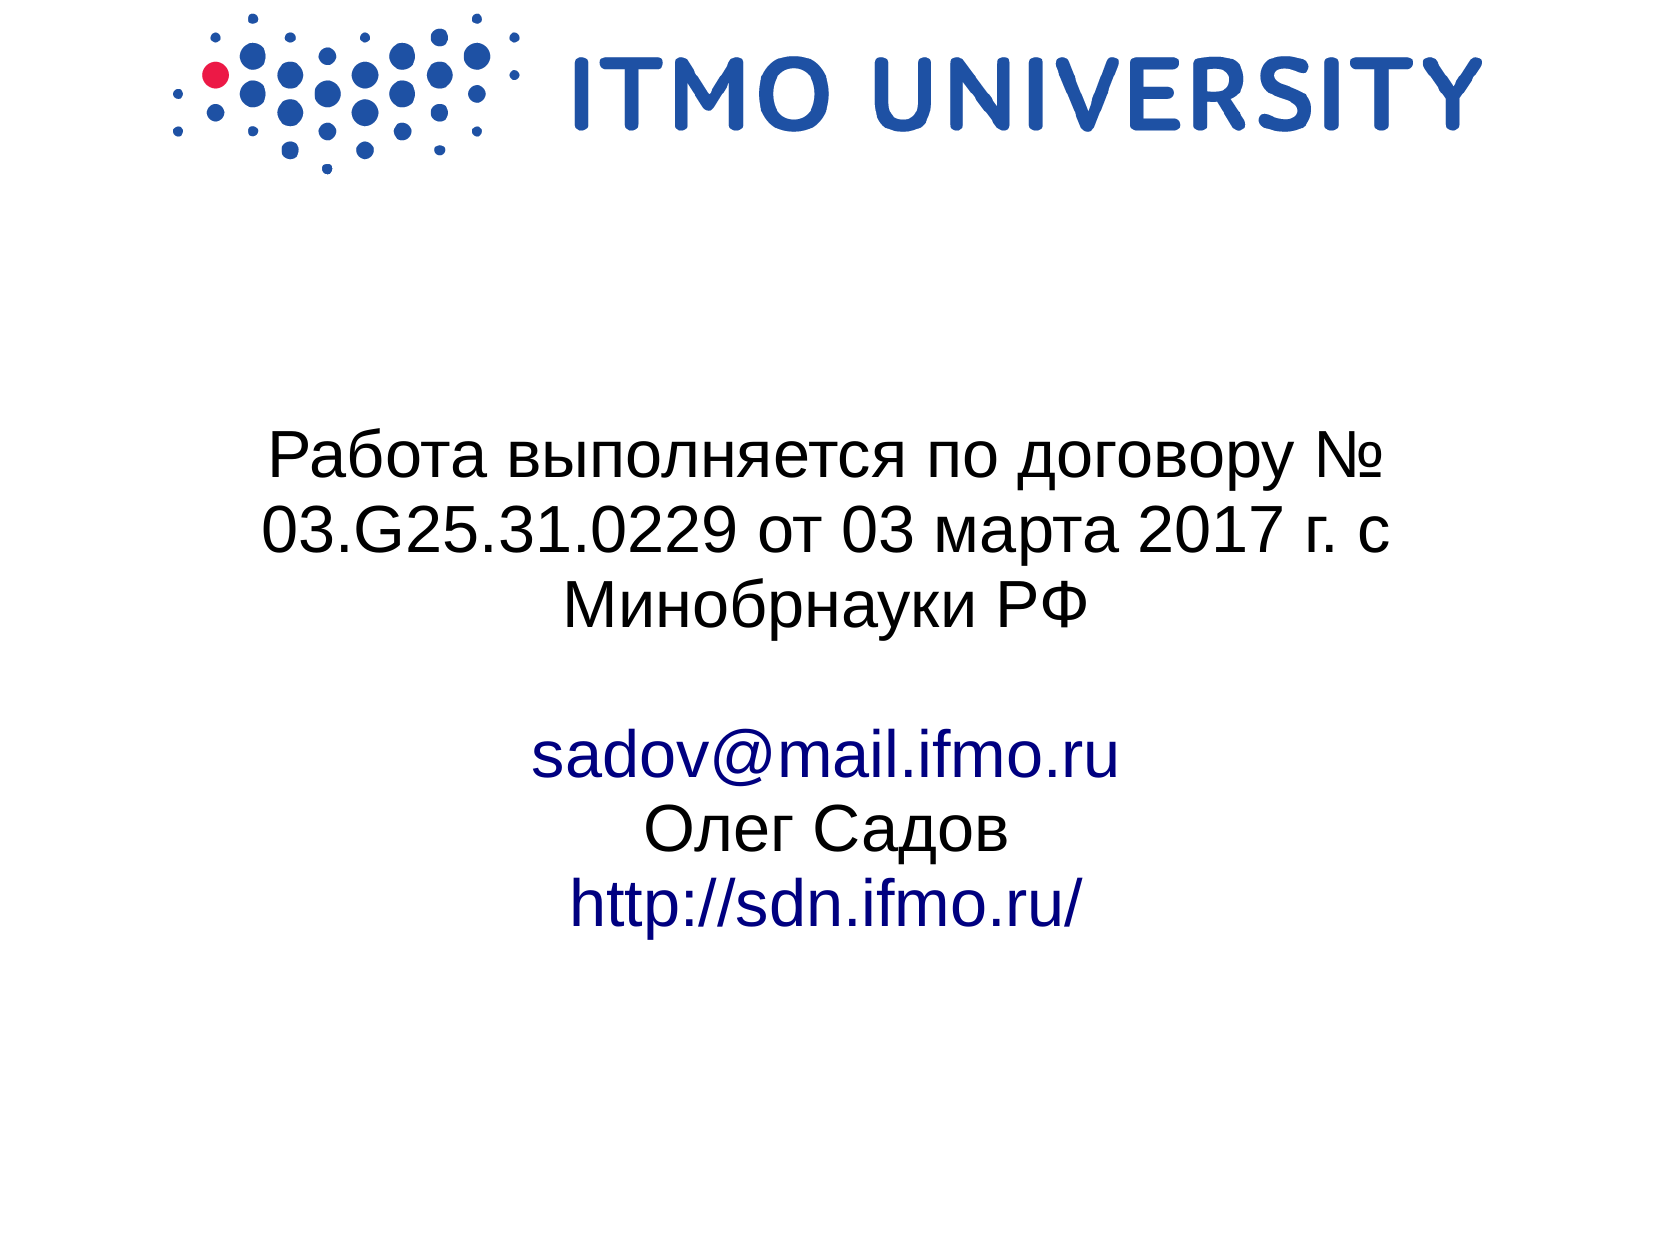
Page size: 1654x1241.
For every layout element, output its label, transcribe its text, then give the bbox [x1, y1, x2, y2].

subtitle Работа выполняется по договору № 03.G25.31.0229 от 03 марта 2017 г. с Минобрнауки РФ sadov@mail.ifmo.ru Олег Садов http://sdn.ifmo.ru/ [82, 306, 1571, 1158]
picture [0, 0, 1654, 306]
